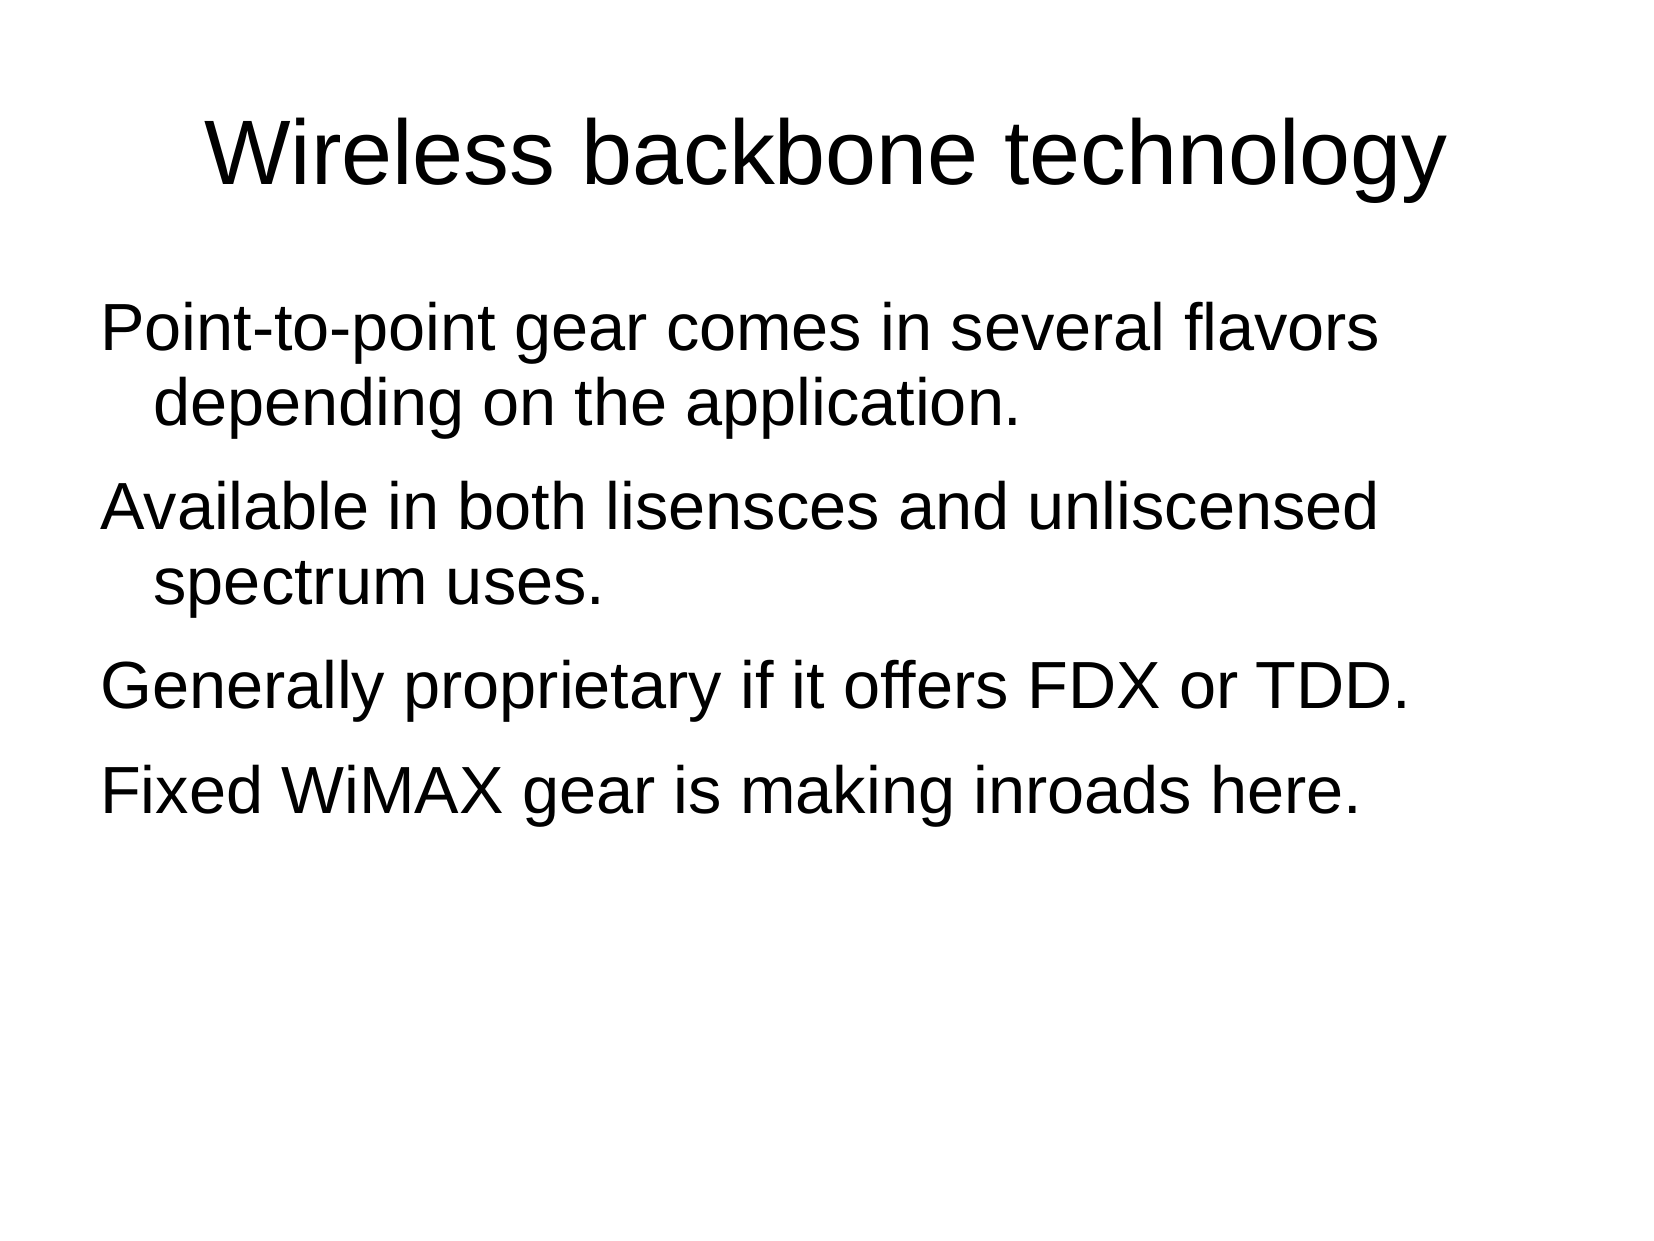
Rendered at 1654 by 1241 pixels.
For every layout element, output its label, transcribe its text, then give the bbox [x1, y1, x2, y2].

title Wireless backbone technology [82, 56, 1571, 250]
list Point-to-point gear comes in several flavors depending on the application. Available in both lisensces and unliscensed spectrum uses. Generally proprietary if it offers FDX or TDD. Fixed WiMAX gear is making inroads here. [82, 290, 1571, 1094]
